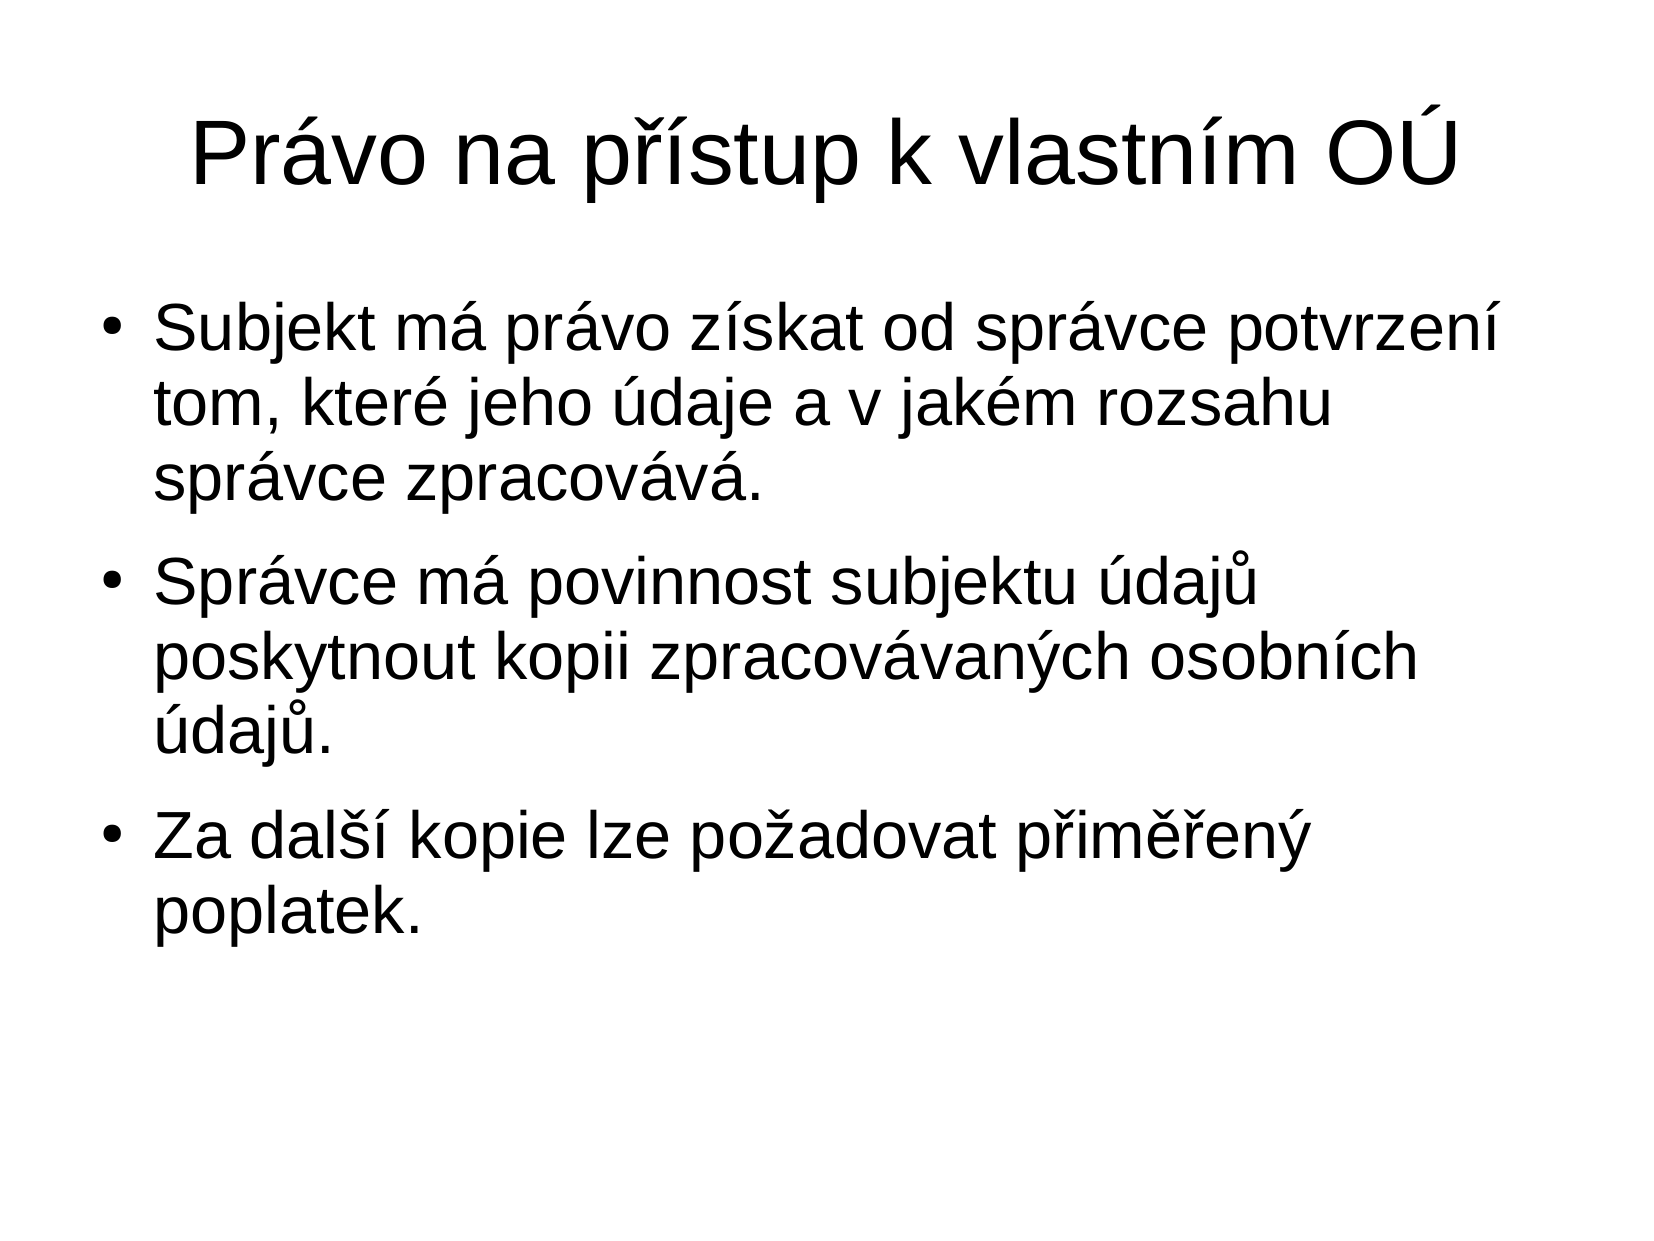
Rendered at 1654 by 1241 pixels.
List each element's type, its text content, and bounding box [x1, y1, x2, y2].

list Subjekt má právo získat od správce potvrzení tom, které jeho údaje a v jakém rozsahu správce zpracovává. Správce má povinnost subjektu údajů poskytnout kopii zpracovávaných osobních údajů. Za další kopie lze požadovat přiměřený poplatek. [82, 290, 1571, 1010]
title Právo na přístup k vlastním OÚ [82, 49, 1571, 257]
